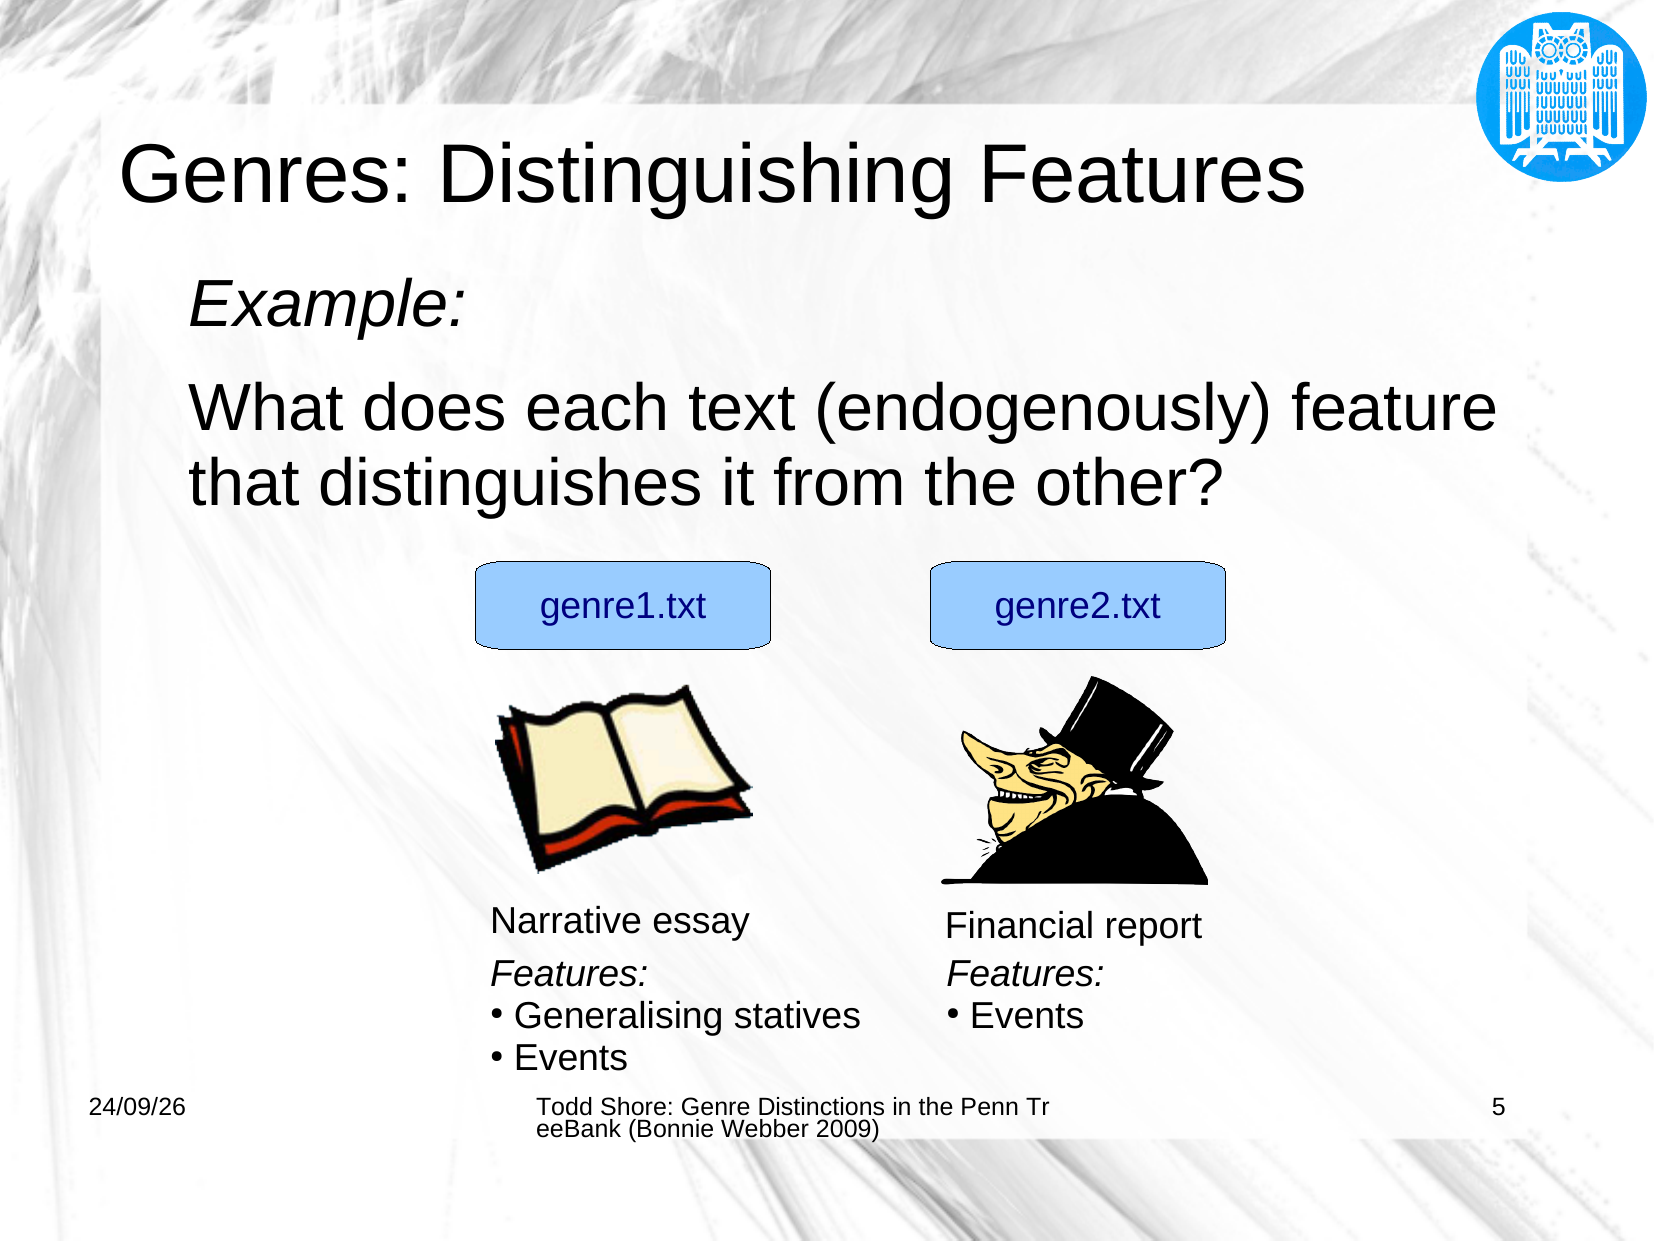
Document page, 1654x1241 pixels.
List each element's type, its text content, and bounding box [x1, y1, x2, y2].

title Genres: Distinguishing Features [118, 119, 1506, 229]
text_box genre2.txt [930, 561, 1226, 650]
picture [0, 0, 1654, 1241]
text_box Narrative essay [475, 891, 765, 944]
text_box Features: Generalising statives Events [475, 944, 876, 1086]
list Example: What does each text (endogenously) feature that distinguishes it from the other? [118, 265, 1571, 532]
text_box Features: Events [931, 944, 1120, 1044]
text_box genre1.txt [475, 561, 771, 650]
text_box Financial report [930, 897, 1218, 955]
